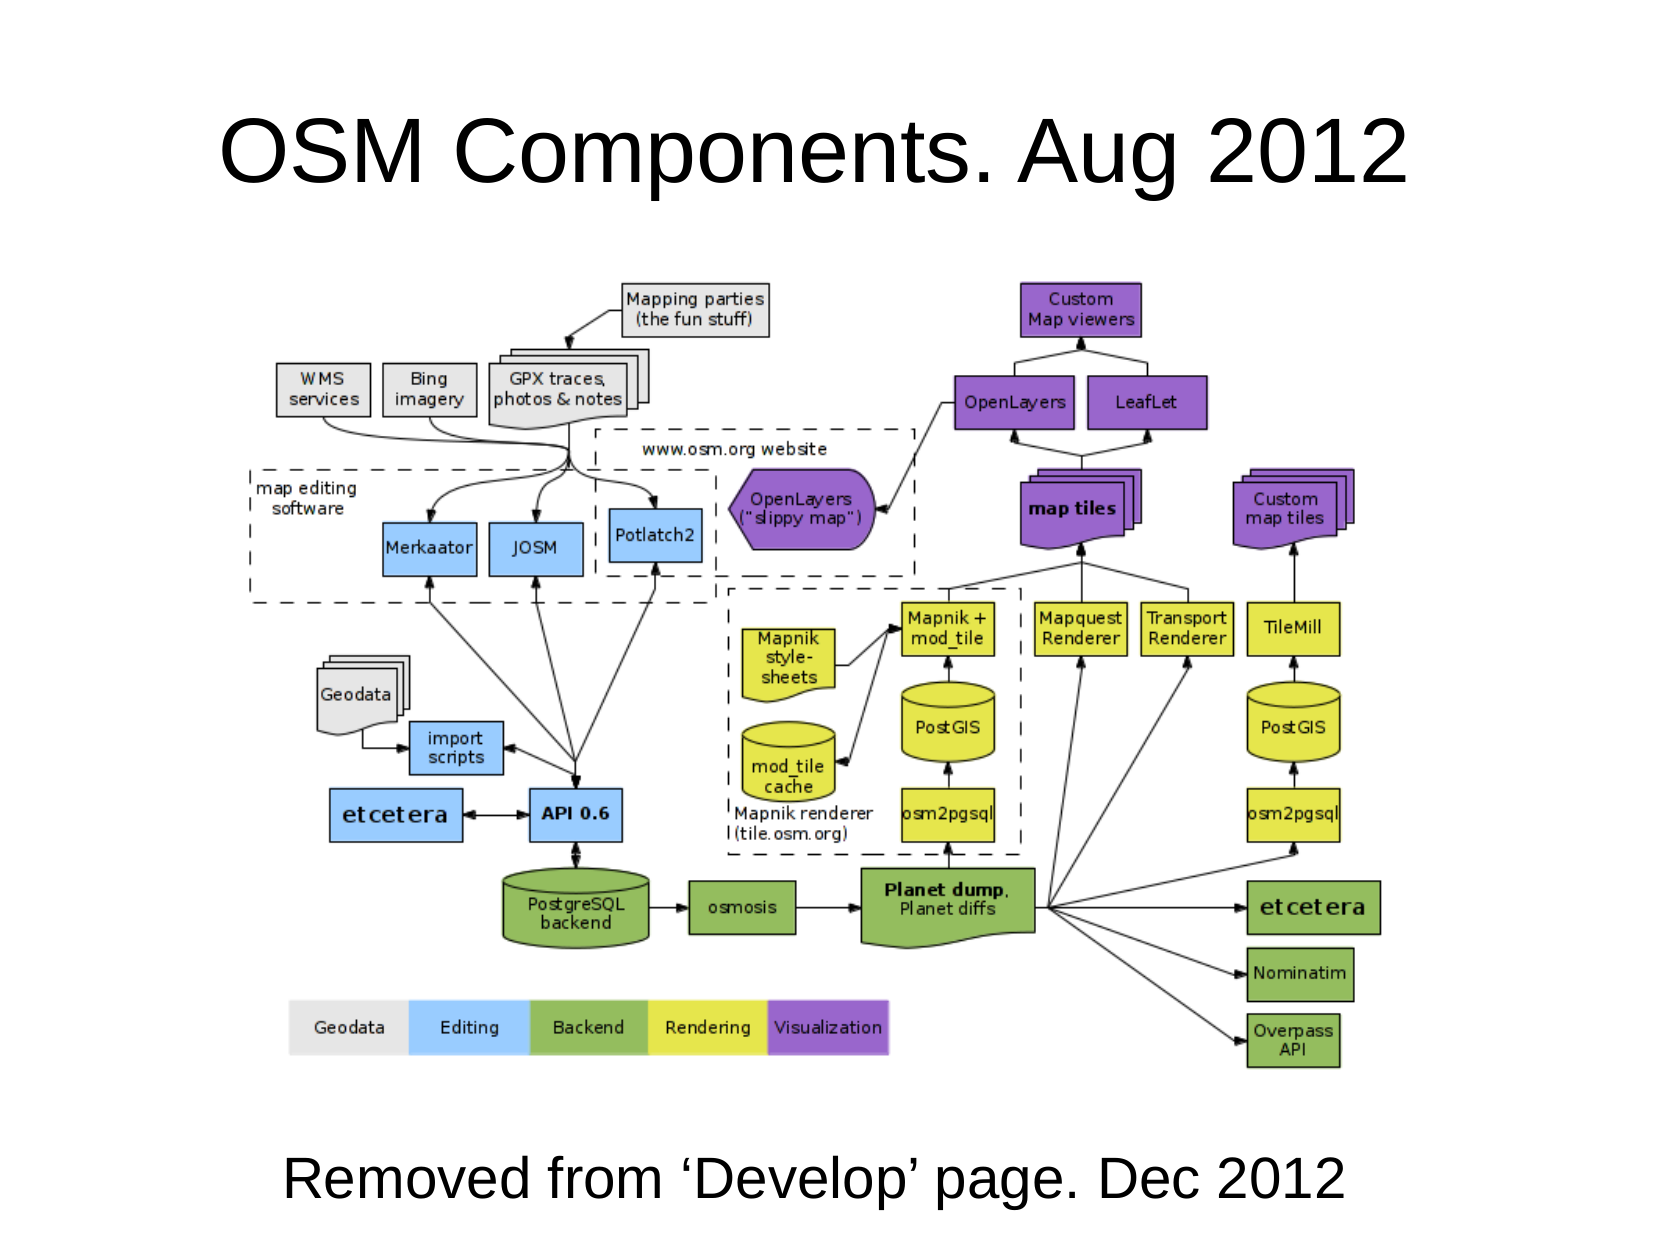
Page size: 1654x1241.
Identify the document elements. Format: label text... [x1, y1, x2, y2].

title Removed from ‘Develop’ page. Dec 2012 [236, 1115, 1394, 1241]
picture [234, 263, 1394, 1087]
title OSM Components. Aug 2012 [70, 47, 1559, 255]
